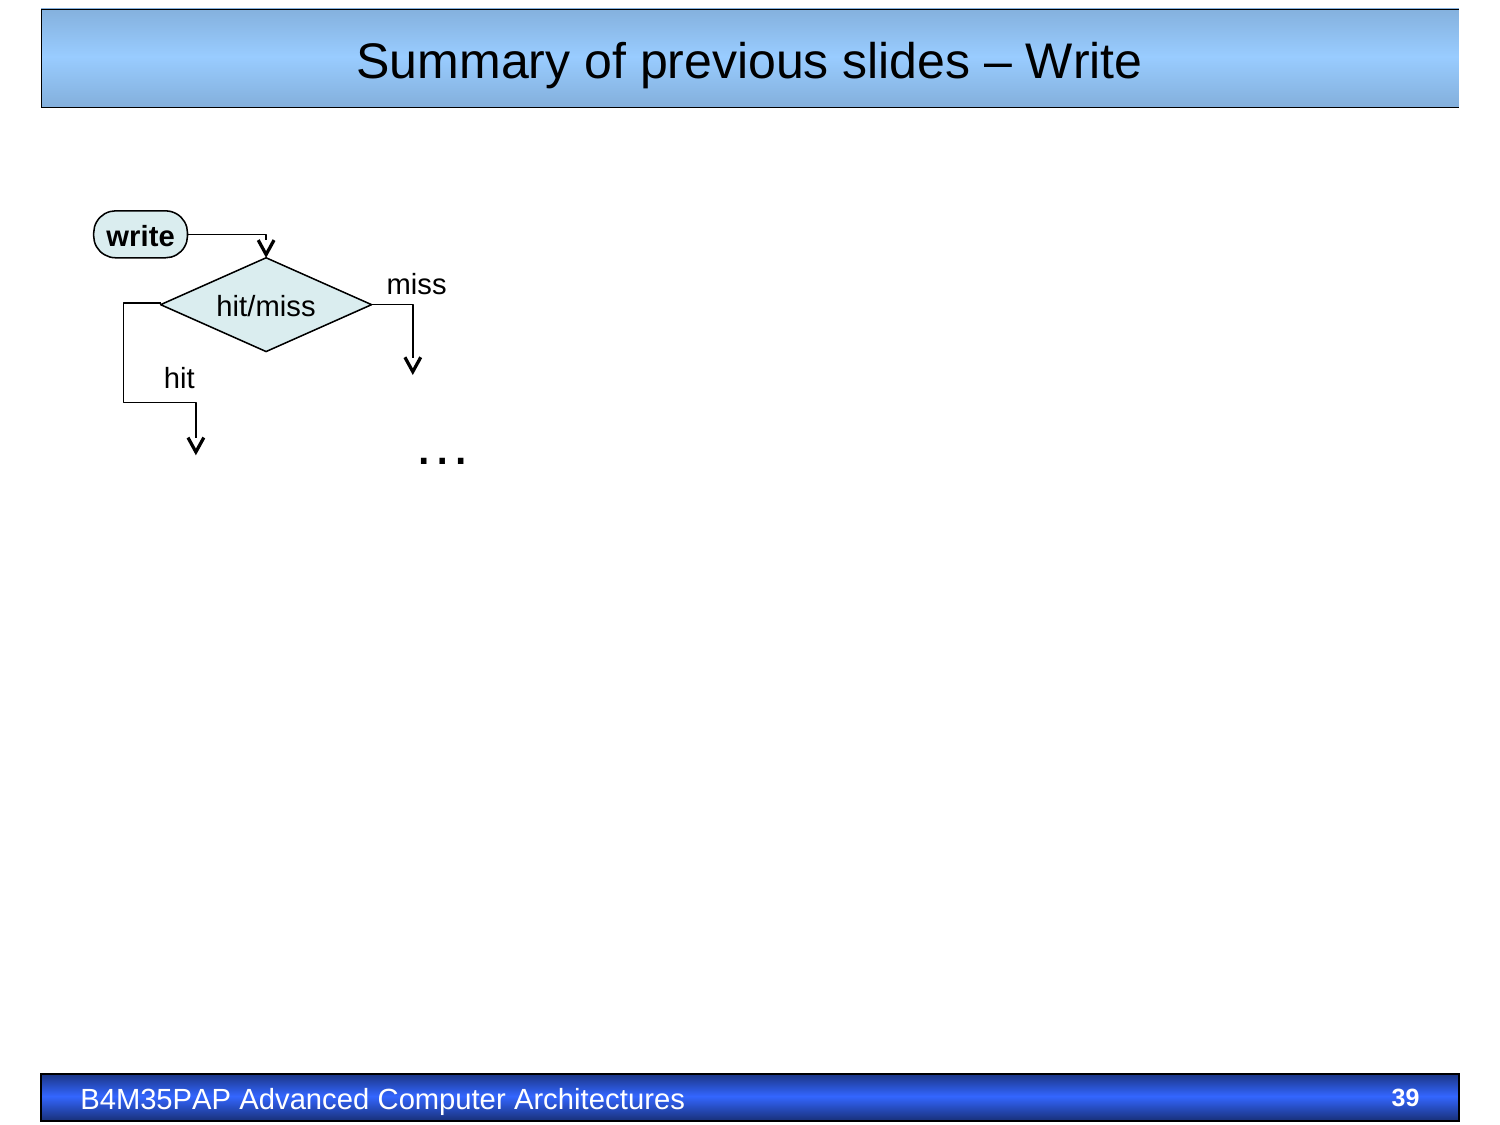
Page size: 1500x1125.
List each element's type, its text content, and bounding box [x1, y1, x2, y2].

text_box miss [371, 257, 462, 308]
text_box hit/miss [160, 258, 371, 352]
text_box … [398, 398, 504, 484]
title Summary of previous slides – Write [41, 8, 1459, 108]
text_box hit [149, 351, 211, 402]
text_box write [93, 210, 188, 258]
